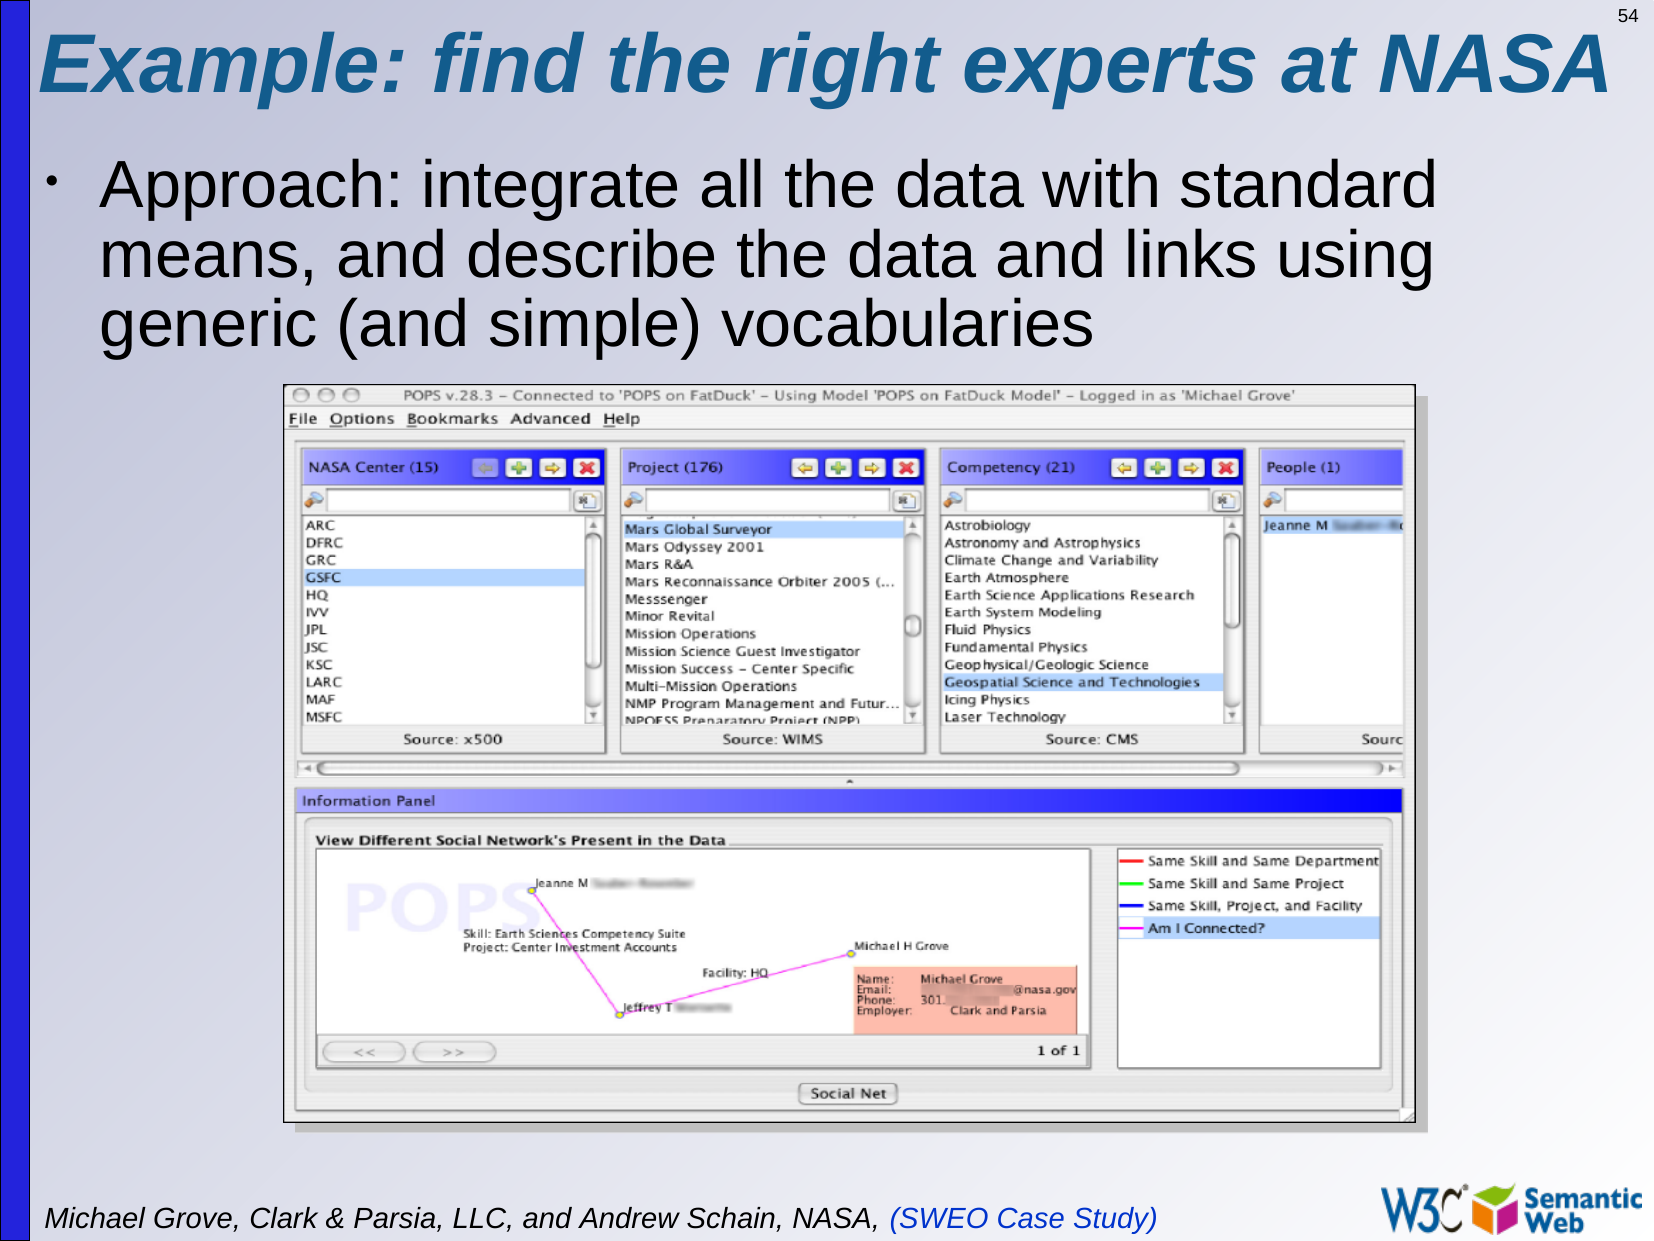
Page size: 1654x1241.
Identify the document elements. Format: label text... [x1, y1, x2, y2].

list Approach: integrate all the data with standard means, and describe the data and links using generic (and simple) vocabularies [29, 147, 1624, 384]
text_box Michael Grove, Clark & Parsia, LLC, and Andrew Schain, NASA, (SWEO Case Study) [29, 1192, 1469, 1241]
title Example: find the right experts at NASA [0, 5, 1654, 125]
picture [283, 384, 1416, 1123]
picture [1381, 1181, 1642, 1235]
